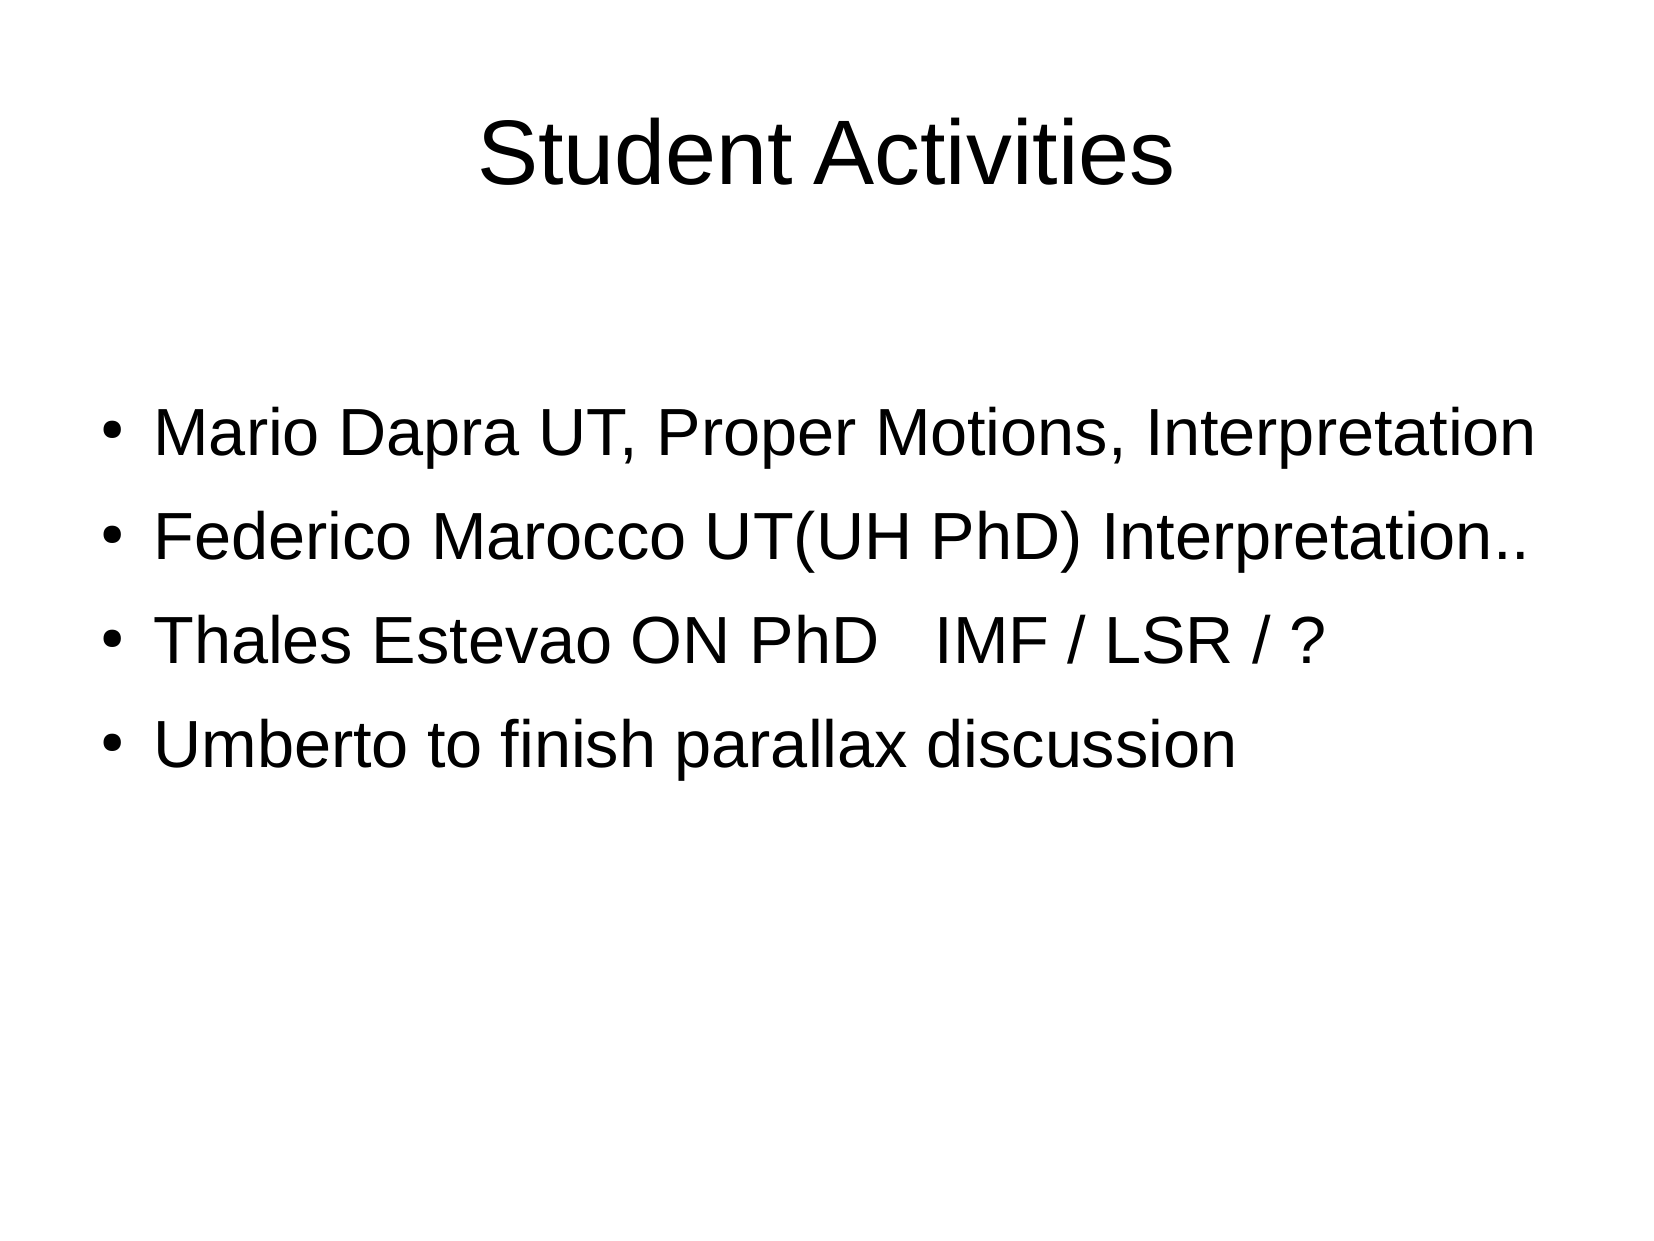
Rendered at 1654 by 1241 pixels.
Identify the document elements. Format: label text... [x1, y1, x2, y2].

title Student Activities [82, 56, 1571, 250]
list Mario Dapra UT, Proper Motions, Interpretation Federico Marocco UT(UH PhD) Interpretation.. Thales Estevao ON PhD IMF / LSR / ? Umberto to finish parallax discussion [82, 290, 1571, 1094]
